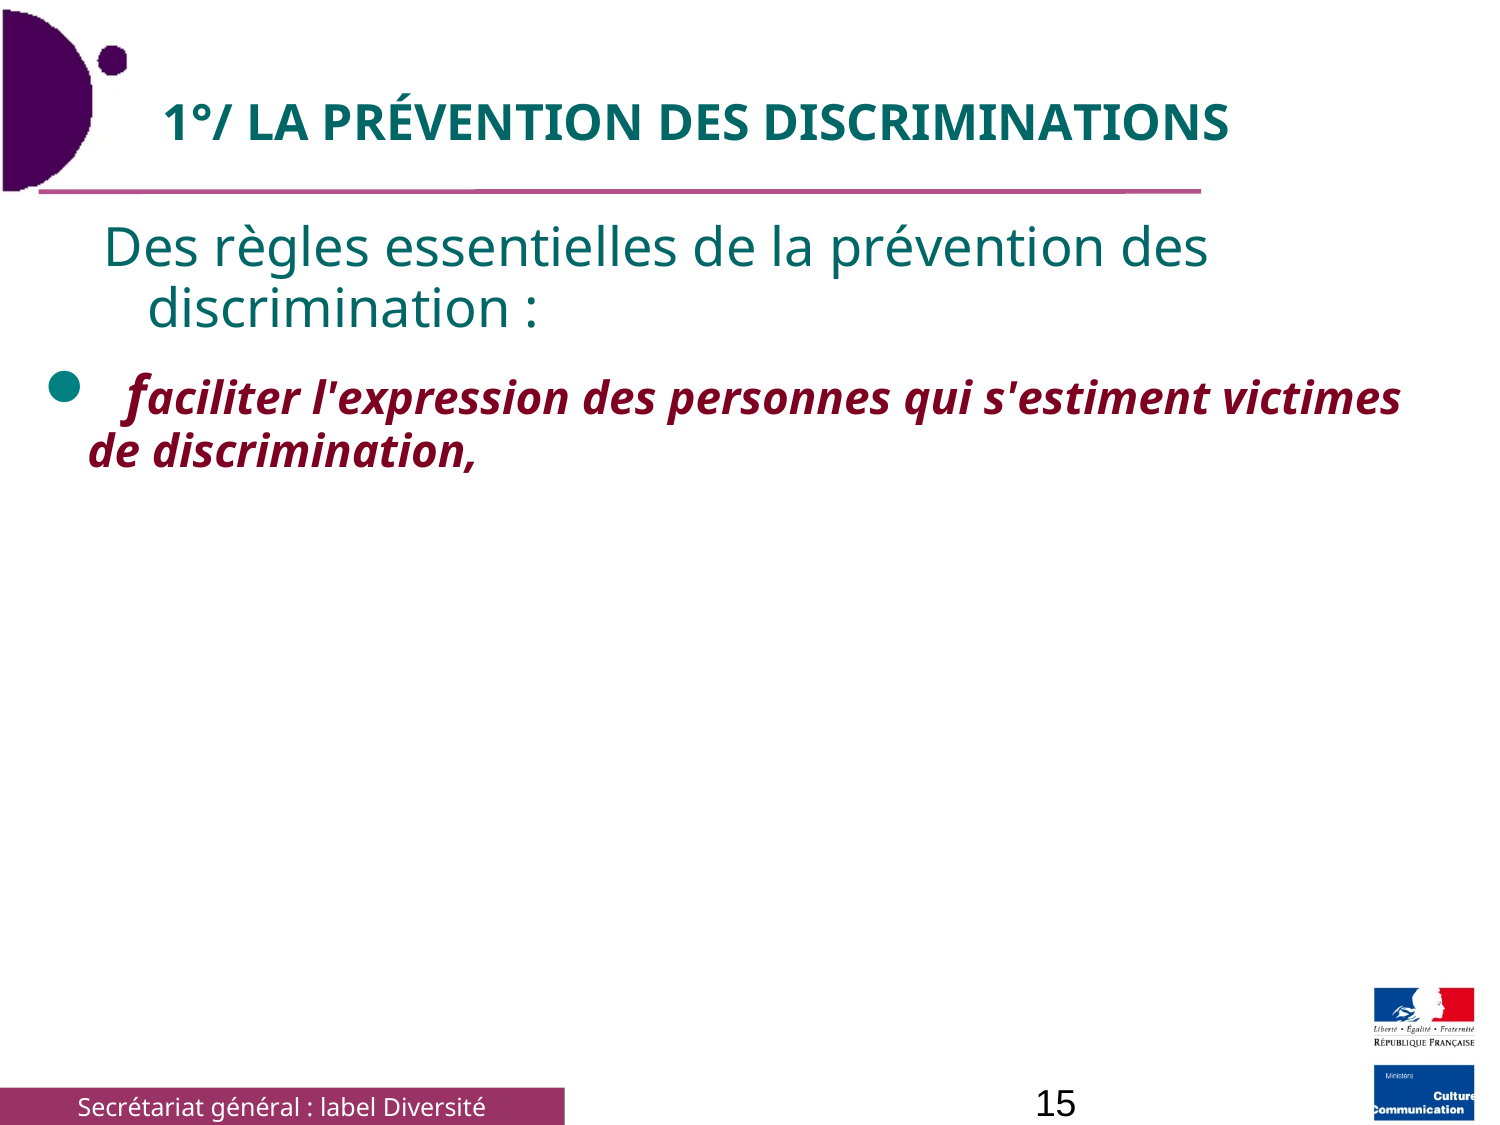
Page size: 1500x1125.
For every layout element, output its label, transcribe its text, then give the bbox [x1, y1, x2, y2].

text_box <numéro> [1020, 1071, 1370, 1125]
picture [1370, 979, 1477, 1125]
text_box faciliter l'expression des personnes qui s'estiment victimes de discrimination, [29, 354, 1477, 503]
text_box Des règles essentielles de la prévention des discrimination : [88, 206, 1477, 384]
picture [0, 0, 149, 204]
text_box 1°/ LA PRÉVENTION DES DISCRIMINATIONS [147, 81, 1418, 160]
